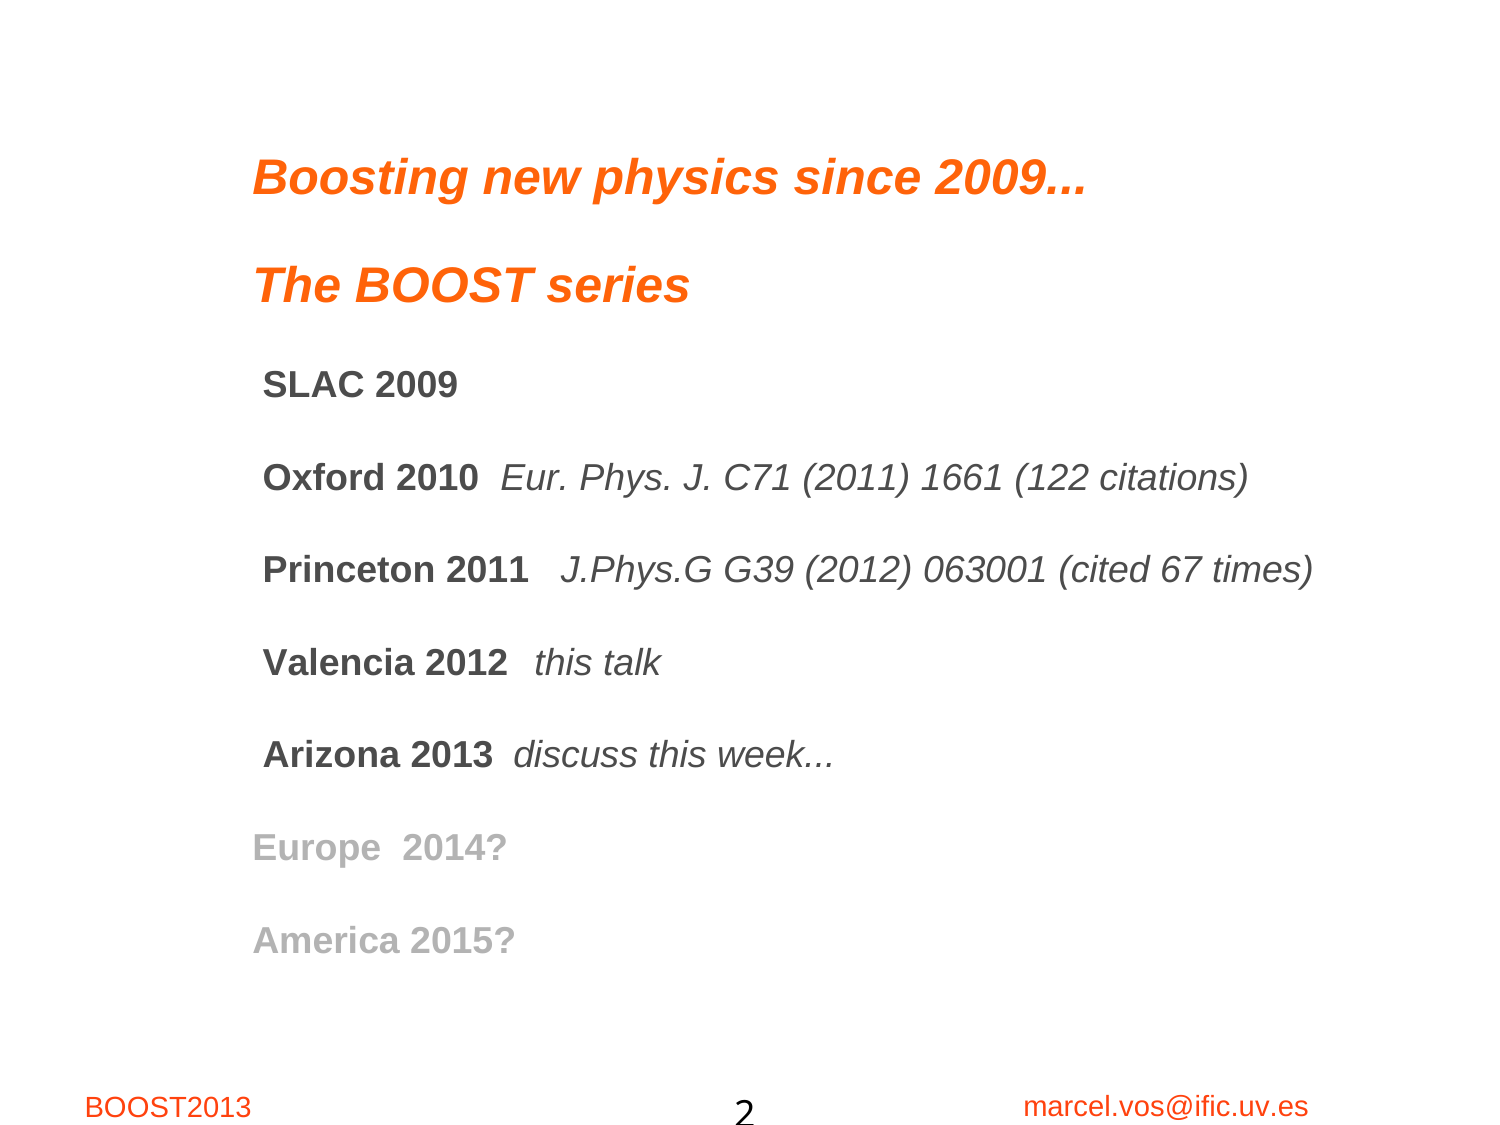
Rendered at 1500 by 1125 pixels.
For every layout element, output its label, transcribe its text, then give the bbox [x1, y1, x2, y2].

text_box Boosting new physics since 2009... The BOOST series SLAC 2009 Oxford 2010 Eur. Phys. J. C71 (2011) 1661 (122 citations) Princeton 2011 J.Phys.G G39 (2012) 063001 (cited 67 times) Valencia 2012 this talk Arizona 2013 discuss this week... Europe 2014? America 2015? [0, 134, 1461, 1013]
